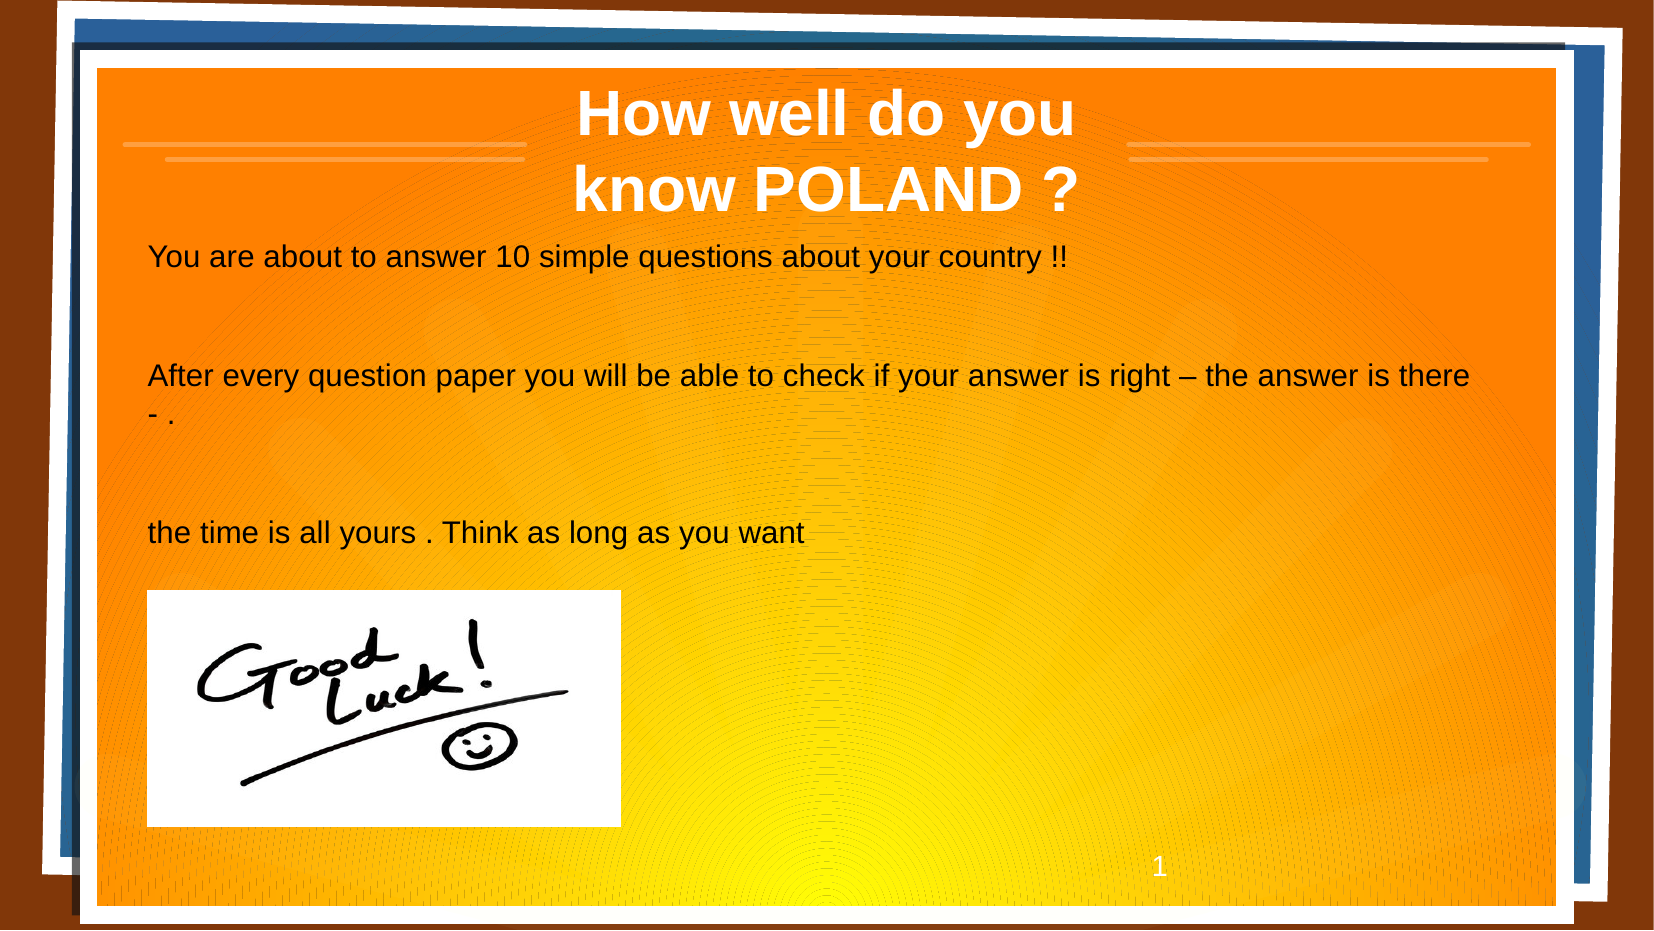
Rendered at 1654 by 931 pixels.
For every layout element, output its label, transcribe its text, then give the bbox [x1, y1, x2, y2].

list You are about to answer 10 simple questions about your country !! After every question paper you will be able to check if your answer is right – the answer is there - . the time is all yours . Think as long as you want [147, 236, 1506, 827]
picture [147, 590, 621, 827]
text_box [1151, 847, 1506, 912]
title How well do you know POLAND ? [531, 70, 1123, 225]
